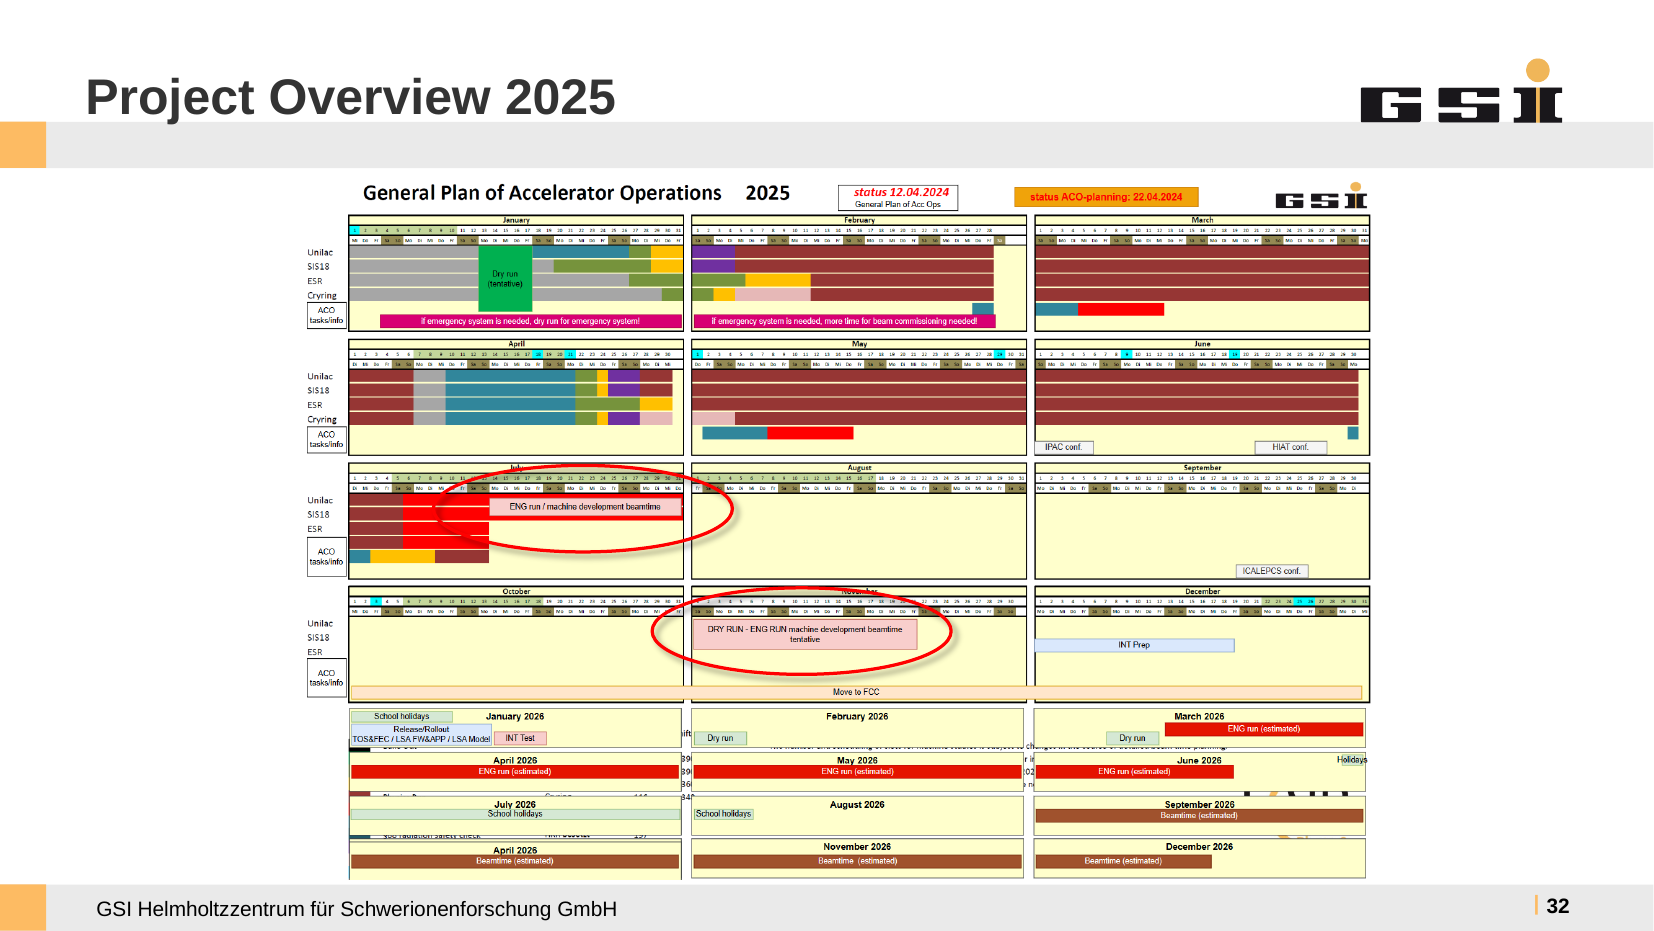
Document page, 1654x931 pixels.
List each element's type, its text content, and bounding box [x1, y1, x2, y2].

title Project Overview 2025 [70, 55, 1081, 132]
picture [1359, 56, 1564, 125]
picture [299, 174, 1372, 880]
